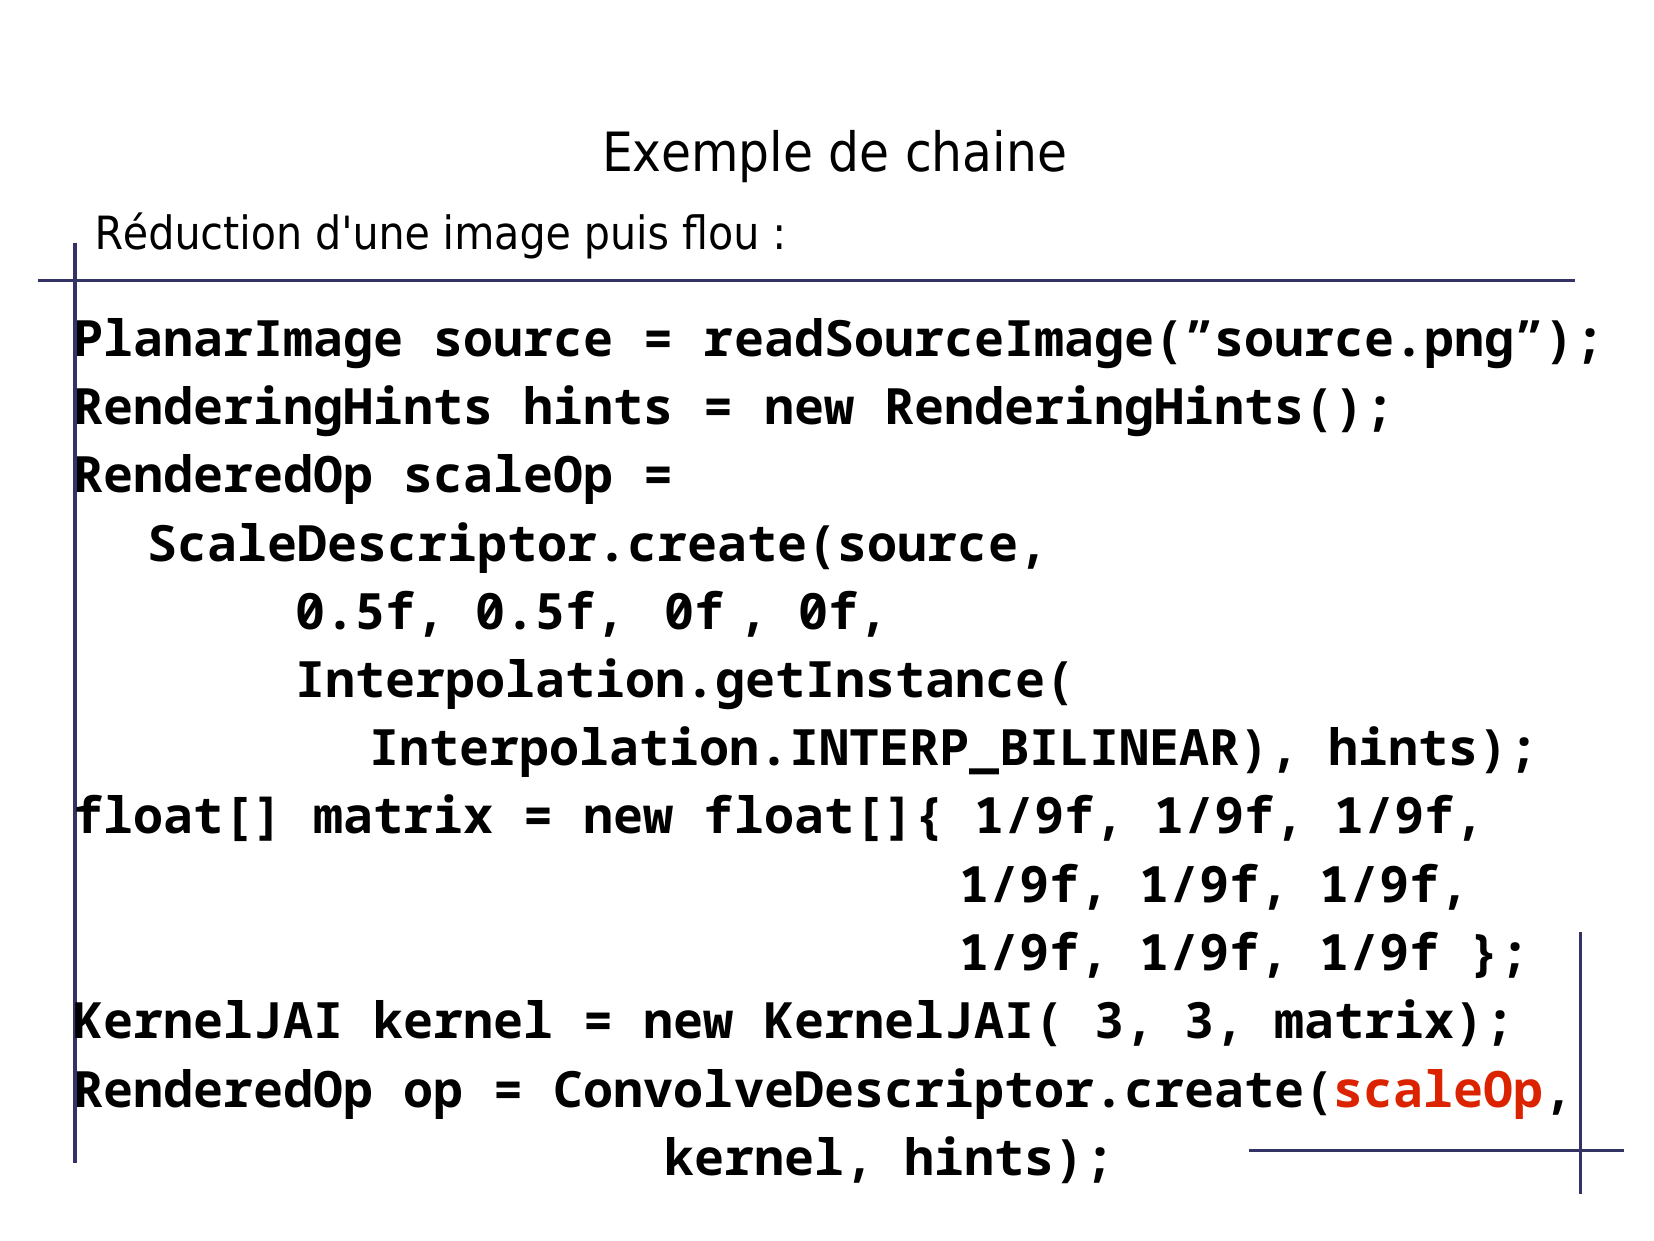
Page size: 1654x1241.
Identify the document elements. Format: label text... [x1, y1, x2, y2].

list Réduction d'une image puis flou : [76, 206, 1565, 295]
text_box PlanarImage source = readSourceImage(”source.png”); RenderingHints hints = new RenderingHints(); RenderedOp scaleOp = ScaleDescriptor.create(source, 0.5f, 0.5f, 0f , 0f, Interpolation.getInstance( Interpolation.INTERP_BILINEAR), hints); float[] matrix = new float[]{ 1/9f, 1/9f, 1/9f, 1/9f, 1/9f, 1/9f, 1/9f, 1/9f, 1/9f }; KernelJAI kernel = new KernelJAI( 3, 3, matrix); RenderedOp op = ConvolveDescriptor.create(scaleOp, kernel, hints); PlanarImage result = op.getRendering(); [59, 295, 1625, 1184]
title Exemple de chaine [112, 49, 1558, 206]
